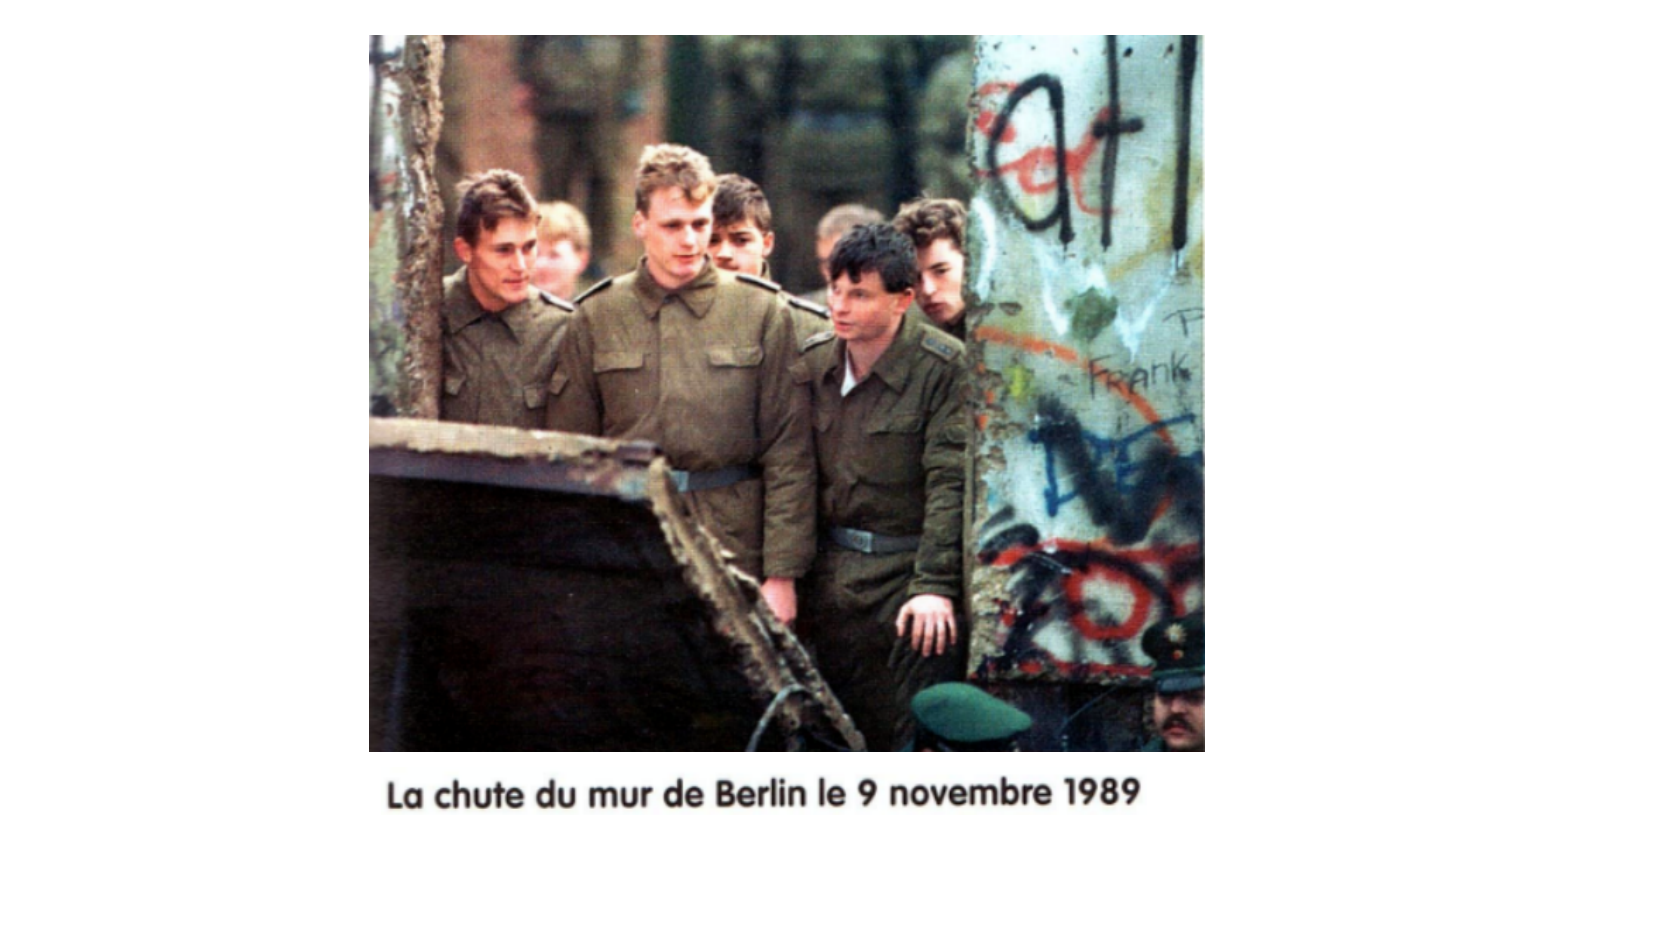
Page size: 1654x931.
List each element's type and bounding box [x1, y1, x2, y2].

picture [369, 35, 1205, 752]
picture [381, 767, 1147, 815]
